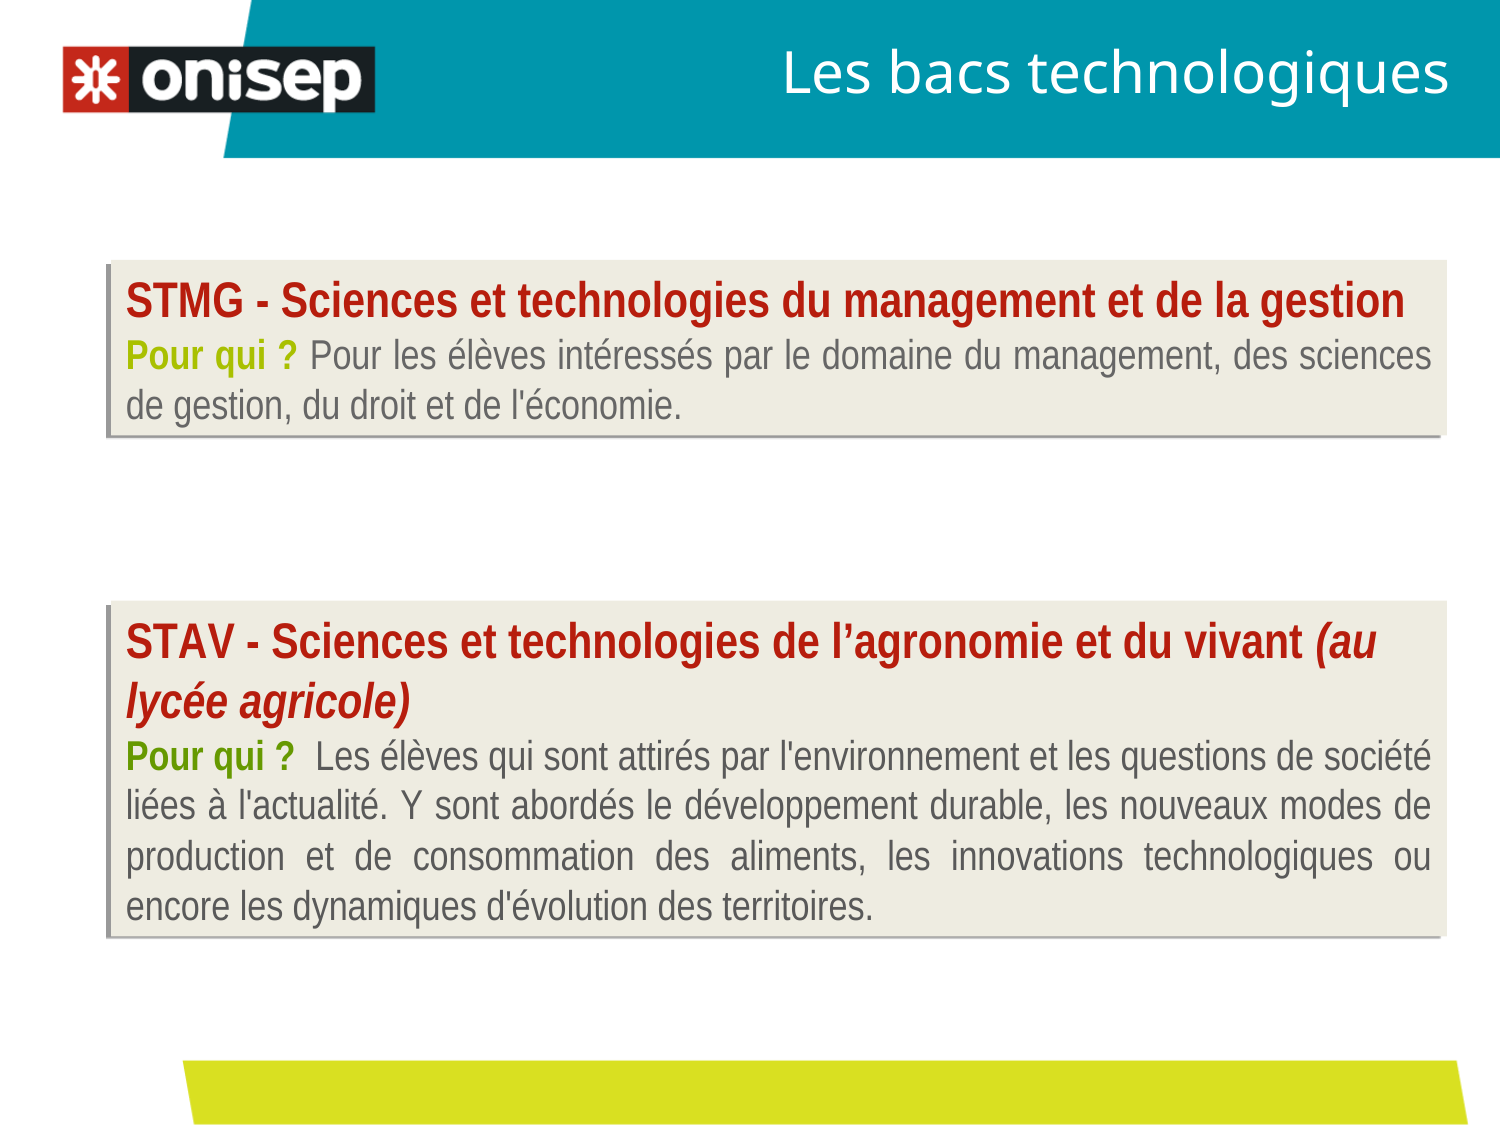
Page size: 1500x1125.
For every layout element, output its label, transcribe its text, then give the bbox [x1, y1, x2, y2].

text_box STMG - Sciences et technologies du management et de la gestion Pour qui ? Pour les élèves intéressés par le domaine du management, des sciences de gestion, du droit et de l'économie. [111, 259, 1447, 436]
text_box STAV - Sciences et technologies de l’agronomie et du vivant (au lycée agricole) Pour qui ? Les élèves qui sont attirés par l'environnement et les questions de société liées à l'actualité. Y sont abordés le développement durable, les nouveaux modes de production et de consommation des aliments, les innovations technologiques ou encore les dynamiques d'évolution des territoires. [111, 600, 1447, 937]
text_box Les bacs technologiques [386, 30, 1465, 111]
picture [0, 0, 1500, 1125]
